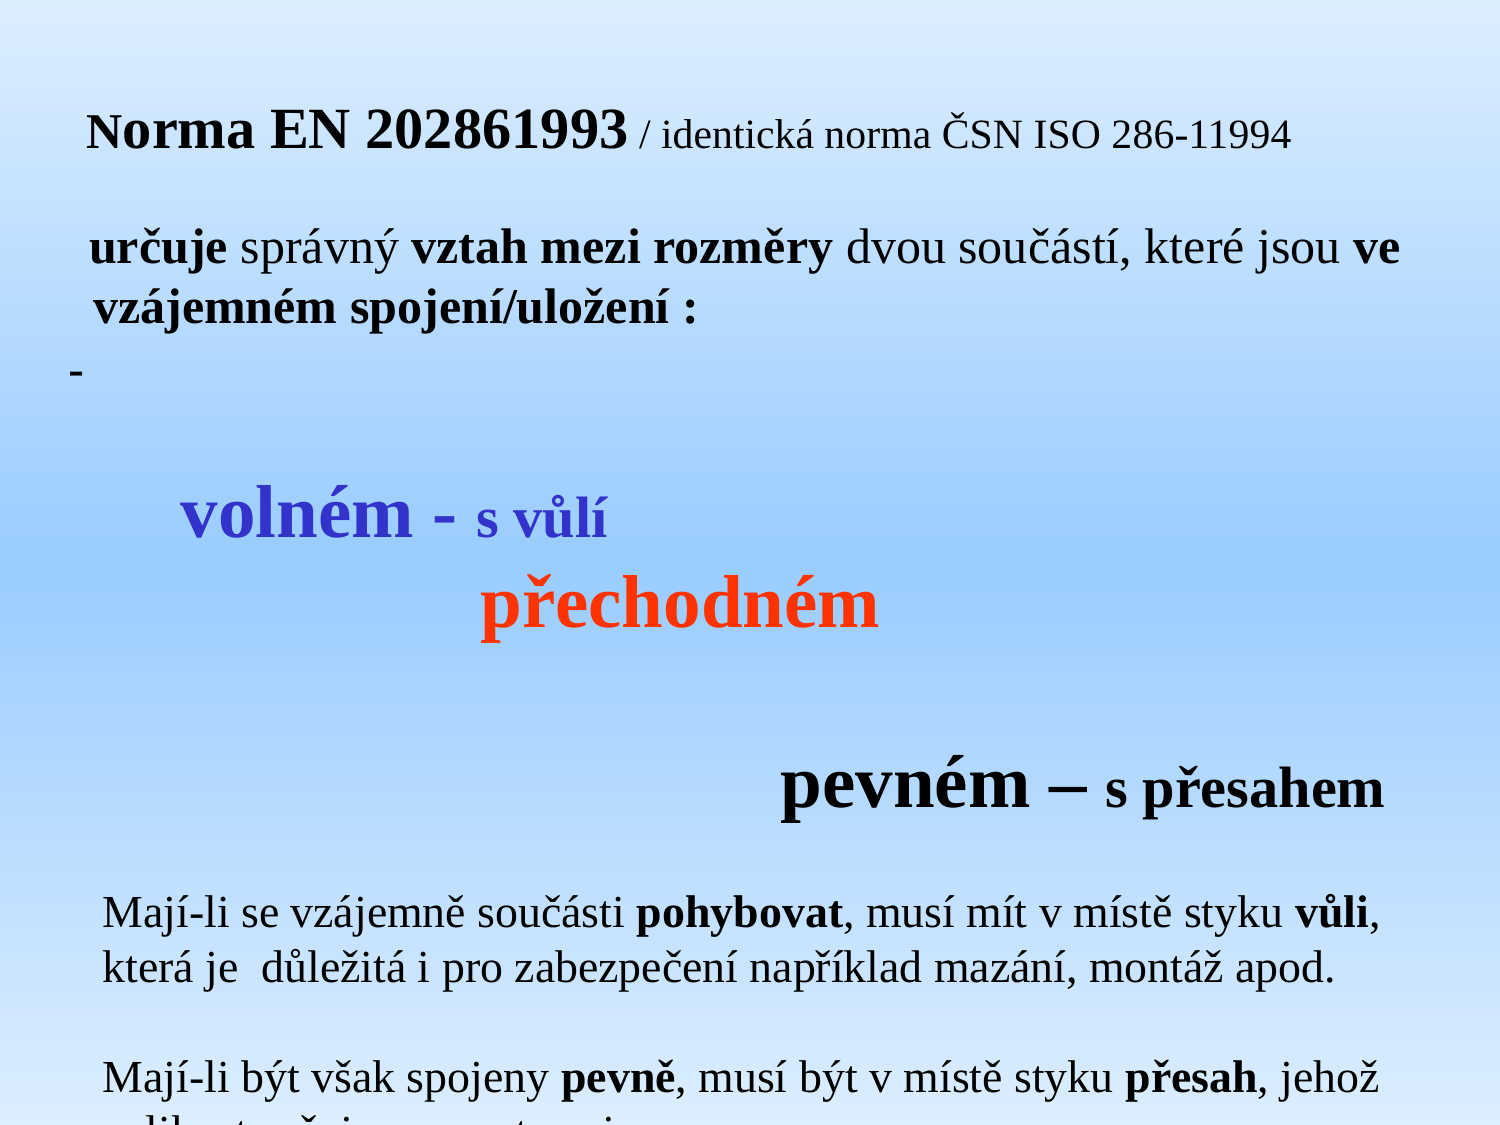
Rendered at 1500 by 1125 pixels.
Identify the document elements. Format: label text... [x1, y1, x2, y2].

text_box Norma EN 202861993 / identická norma ČSN ISO 286-11994 určuje správný vztah mezi rozměry dvou součástí, které jsou ve vzájemném spojení/uložení : volném - s vůlí přechodném pevném – s přesahem Mají-li se vzájemně součásti pohybovat, musí mít v místě styku vůli, která je důležitá i pro zabezpečení například mazání, montáž apod. Mají-li být však spojeny pevně, musí být v místě styku přesah, jehož velikost určuje pevnost spoje. [53, 66, 1500, 1076]
